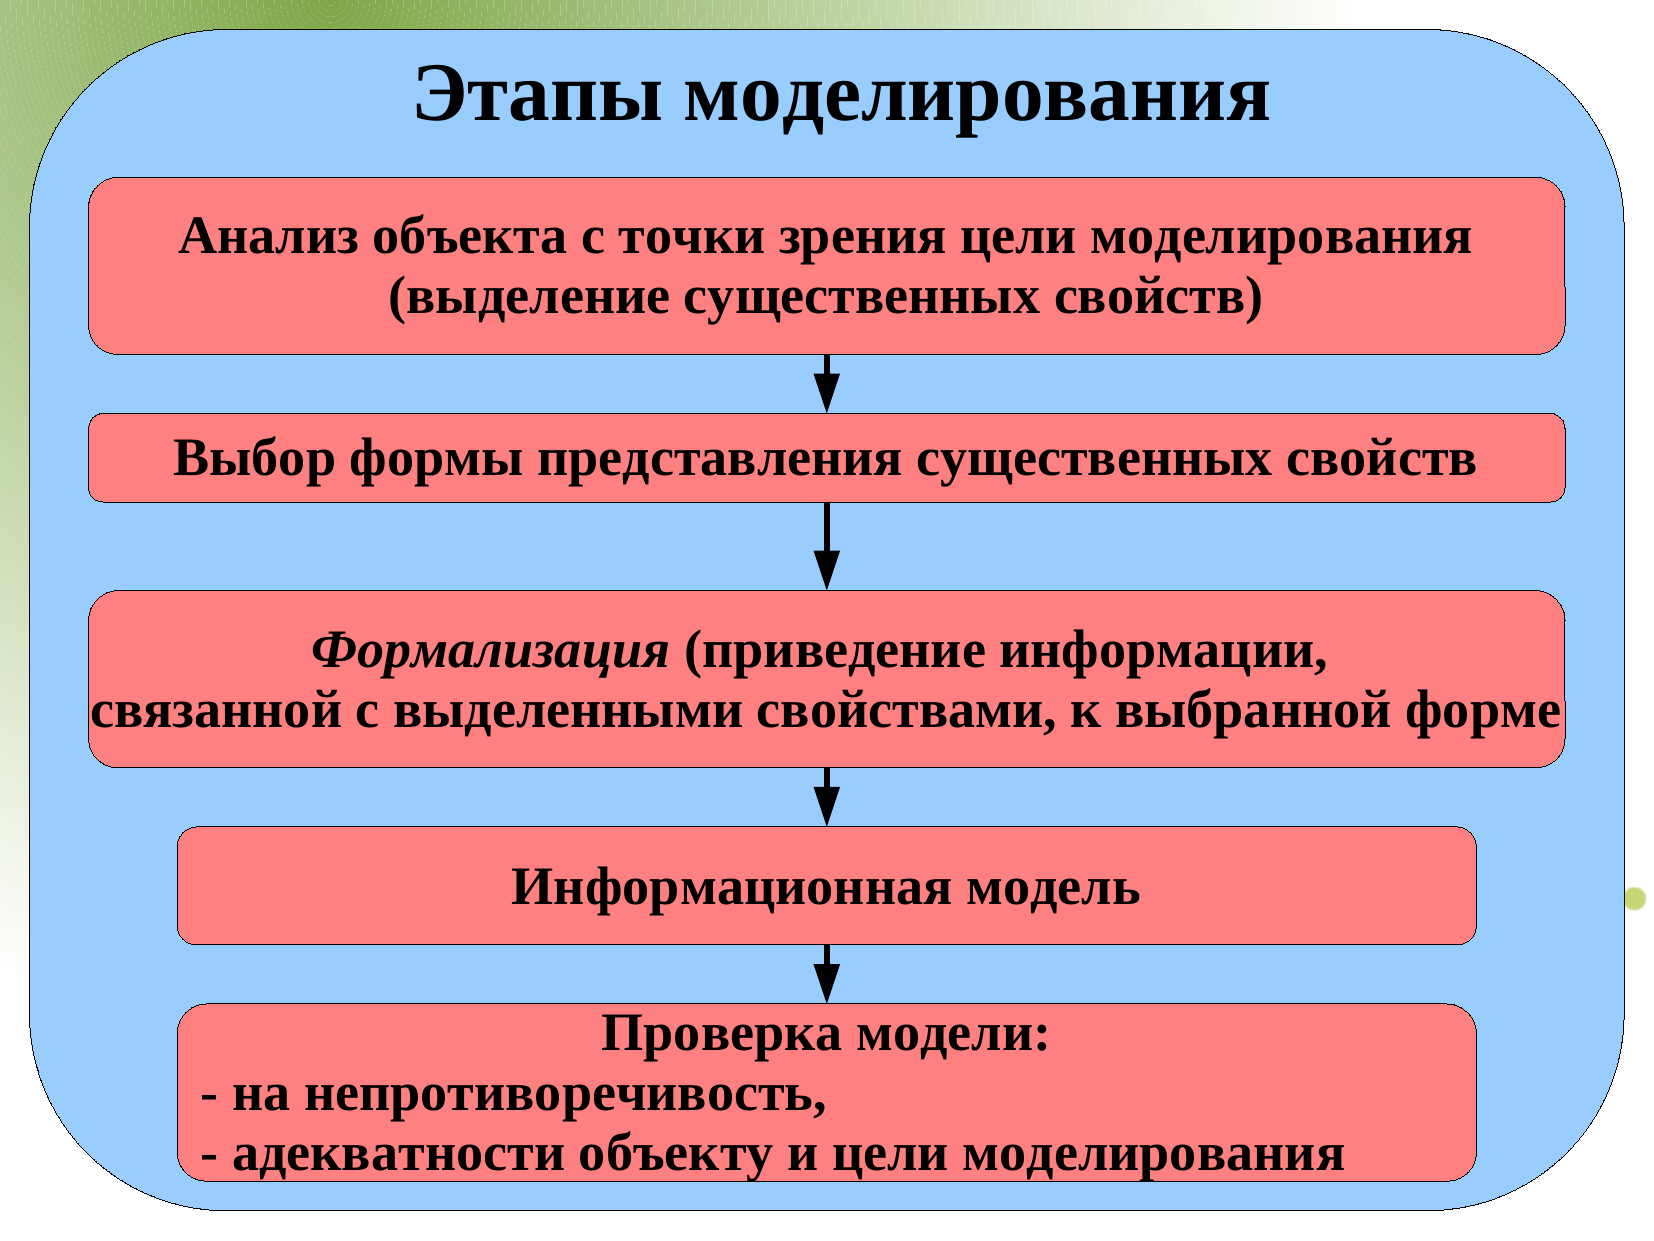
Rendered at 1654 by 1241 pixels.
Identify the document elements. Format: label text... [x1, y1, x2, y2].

text_box Анализ объекта с точки зрения цели моделирования (выделение существенных свойств) [88, 177, 1566, 355]
text_box Формализация (приведение информации, связанной с выделенными свойствами, к выбранной форме [88, 590, 1566, 768]
picture [1444, 792, 1654, 1211]
text_box Этапы моделирования [147, 38, 1536, 177]
text_box Выбор формы представления существенных свойств [88, 413, 1566, 503]
text_box [29, 46, 1625, 1211]
text_box Проверка модели: - на непротиворечивость, - адекватности объекту и цели моделирования [177, 1003, 1477, 1182]
text_box [169, 29, 1485, 38]
text_box Информационная модель [177, 826, 1477, 945]
